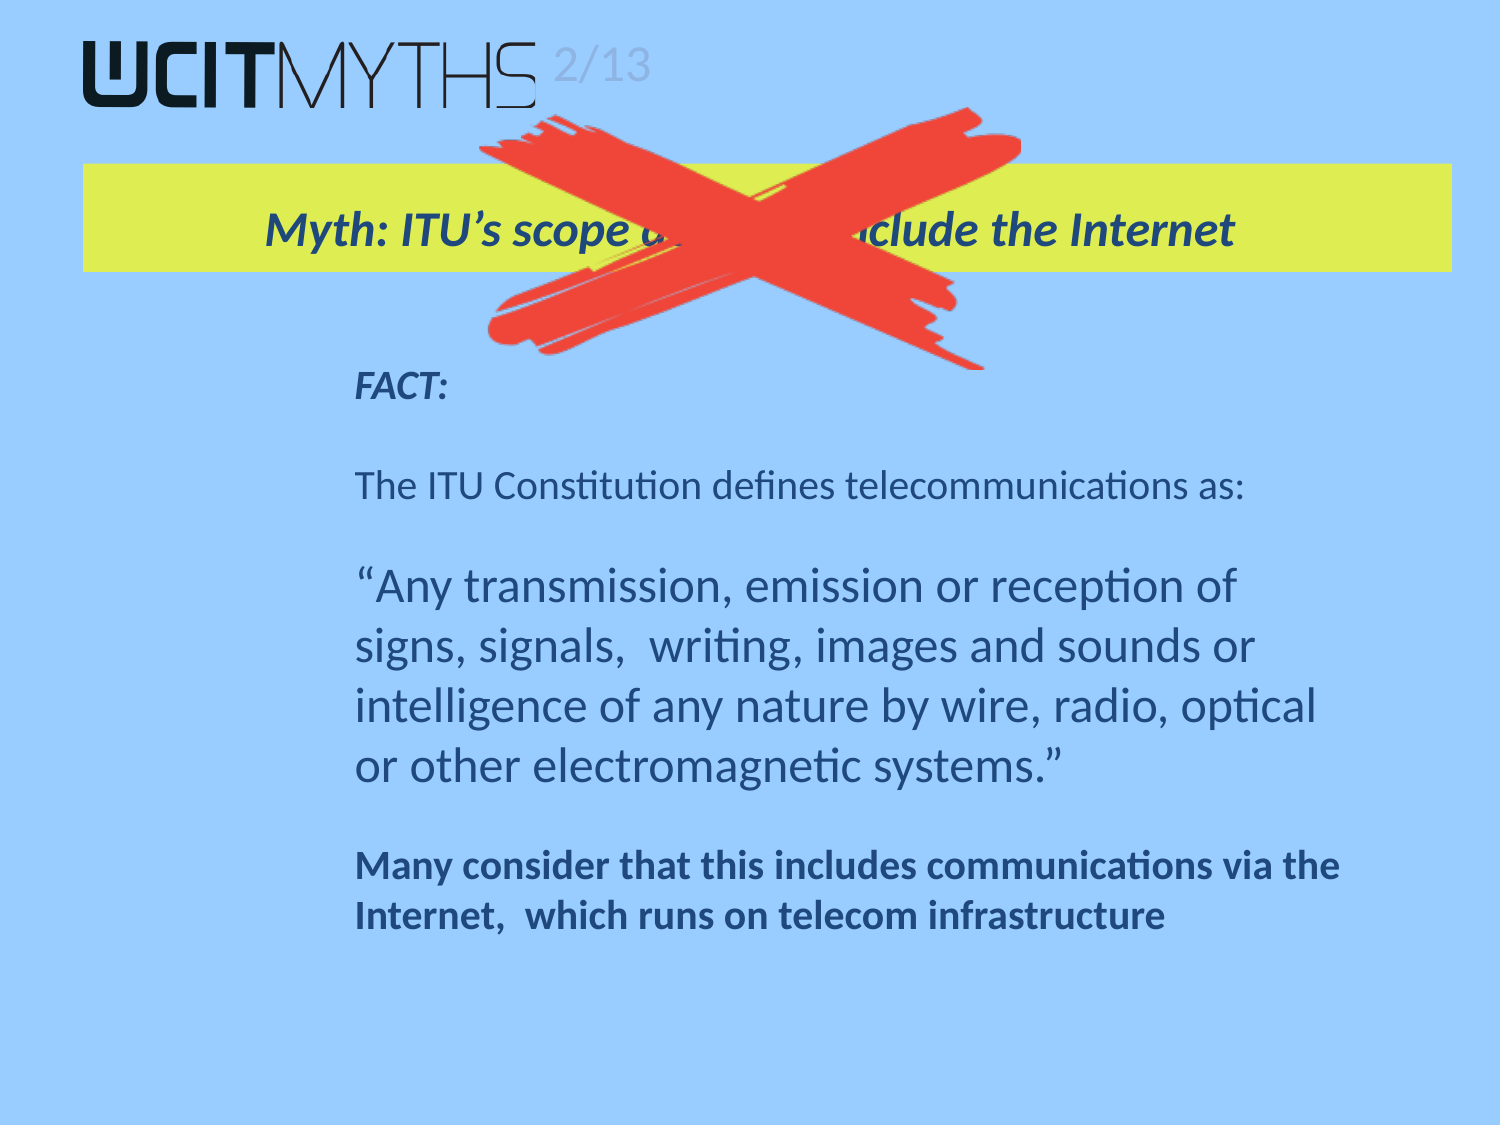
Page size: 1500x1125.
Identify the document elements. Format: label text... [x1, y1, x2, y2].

picture [83, 41, 1021, 370]
text_box 2/13 [526, 26, 667, 88]
text_box [1021, 163, 1452, 272]
text_box FACT: The ITU Constitution defines telecommunications as: “Any transmission, emission or reception of signs, signals, writing, images and sounds or intelligence of any nature by wire, radio, optical or other electromagnetic systems.” Many consider that this includes communications via the Internet, which runs on telecom infrastructure [339, 342, 1359, 991]
text_box Myth: ITU’s scope does not include the Internet [149, 181, 479, 264]
text_box Myth: ITU’s scope does not include the Internet [1021, 181, 1351, 264]
text_box [83, 163, 479, 272]
